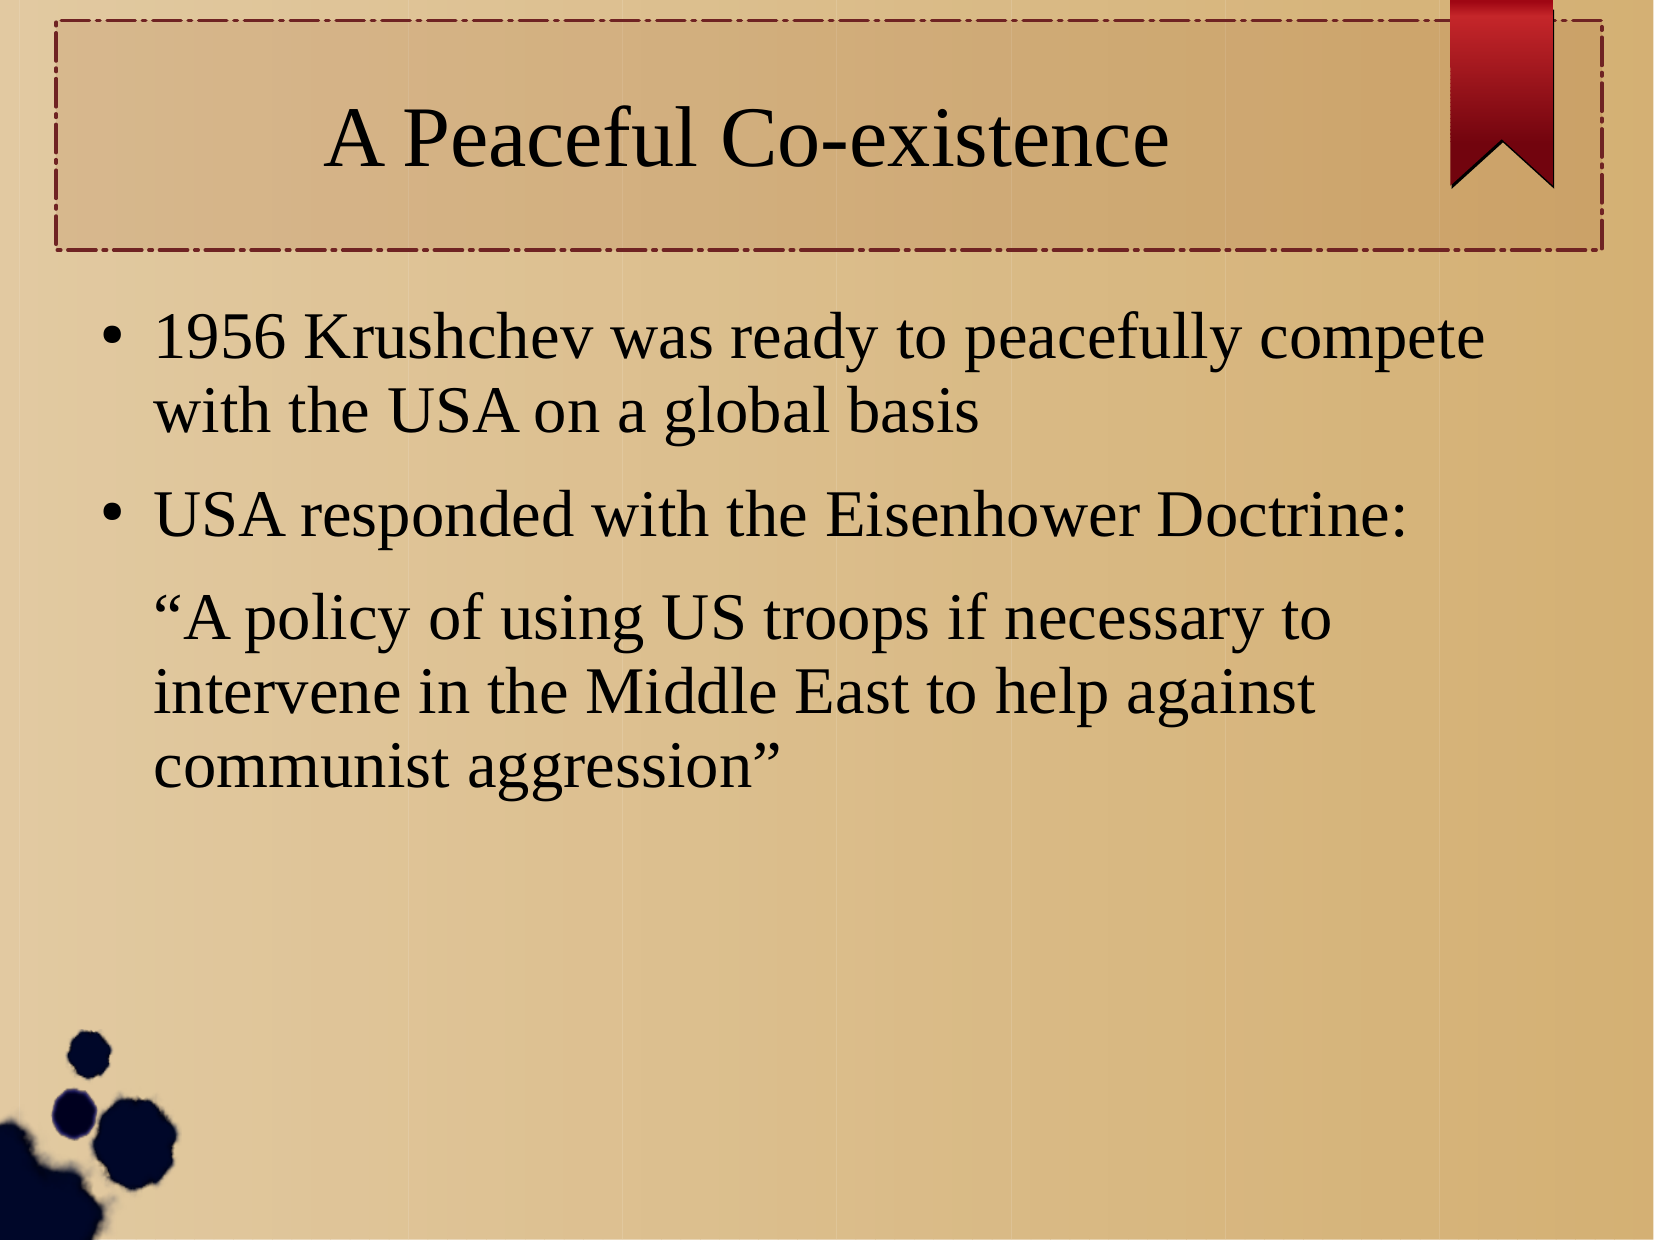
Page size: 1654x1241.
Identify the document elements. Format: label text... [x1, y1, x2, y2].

list 1956 Krushchev was ready to peacefully compete with the USA on a global basis USA responded with the Eisenhower Doctrine: “A policy of using US troops if necessary to intervene in the Middle East to help against communist aggression” [82, 299, 1571, 1019]
title A Peaceful Co-existence [82, 47, 1412, 229]
